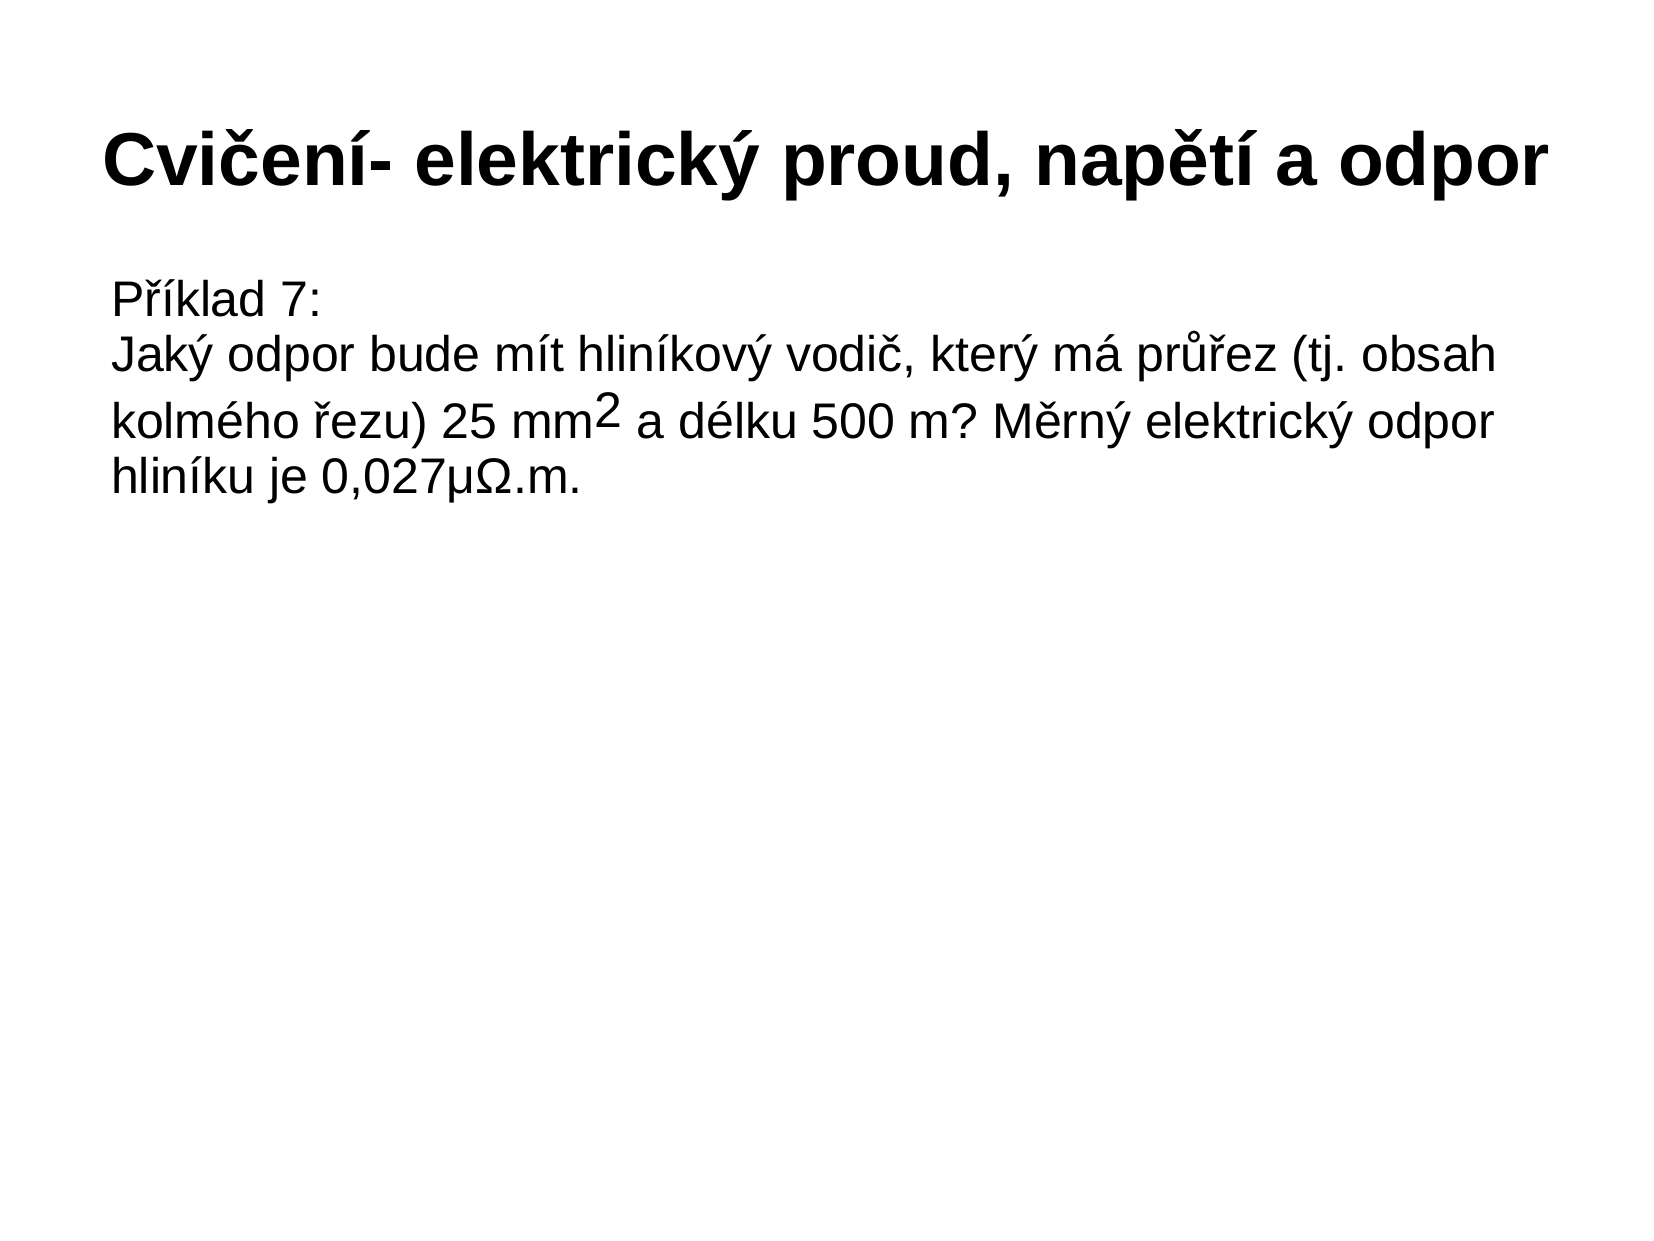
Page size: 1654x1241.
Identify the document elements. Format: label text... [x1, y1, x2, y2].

title Cvičení- elektrický proud, napětí a odpor [82, 94, 1571, 225]
subtitle [82, 335, 1607, 1055]
text_box Příklad 7: Jaký odpor bude mít hliníkový vodič, který má průřez (tj. obsah kolmého řezu) 25 mm2 a délku 500 m? Měrný elektrický odpor hliníku je 0,027μΩ.m. [59, 263, 1571, 512]
